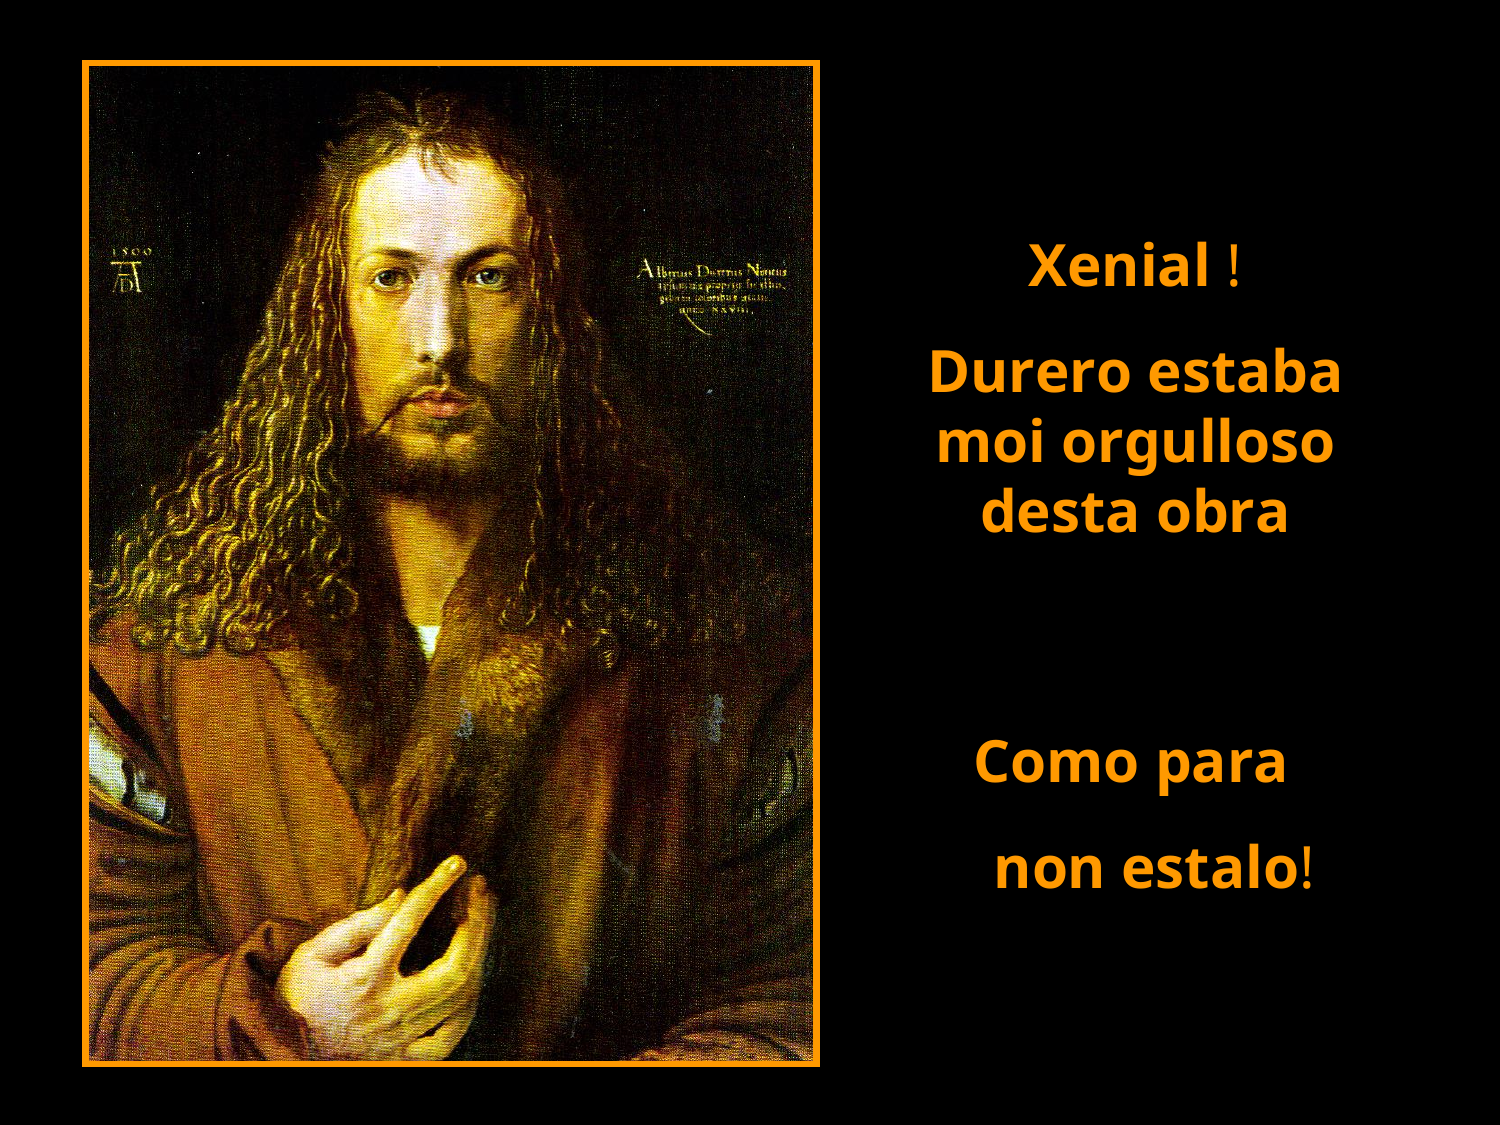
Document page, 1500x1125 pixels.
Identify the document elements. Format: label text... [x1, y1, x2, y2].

text_box Xenial ! Durero estaba moi orgulloso desta obra [891, 220, 1380, 552]
picture [88, 66, 814, 1061]
text_box Como para non estalo! [933, 716, 1345, 908]
